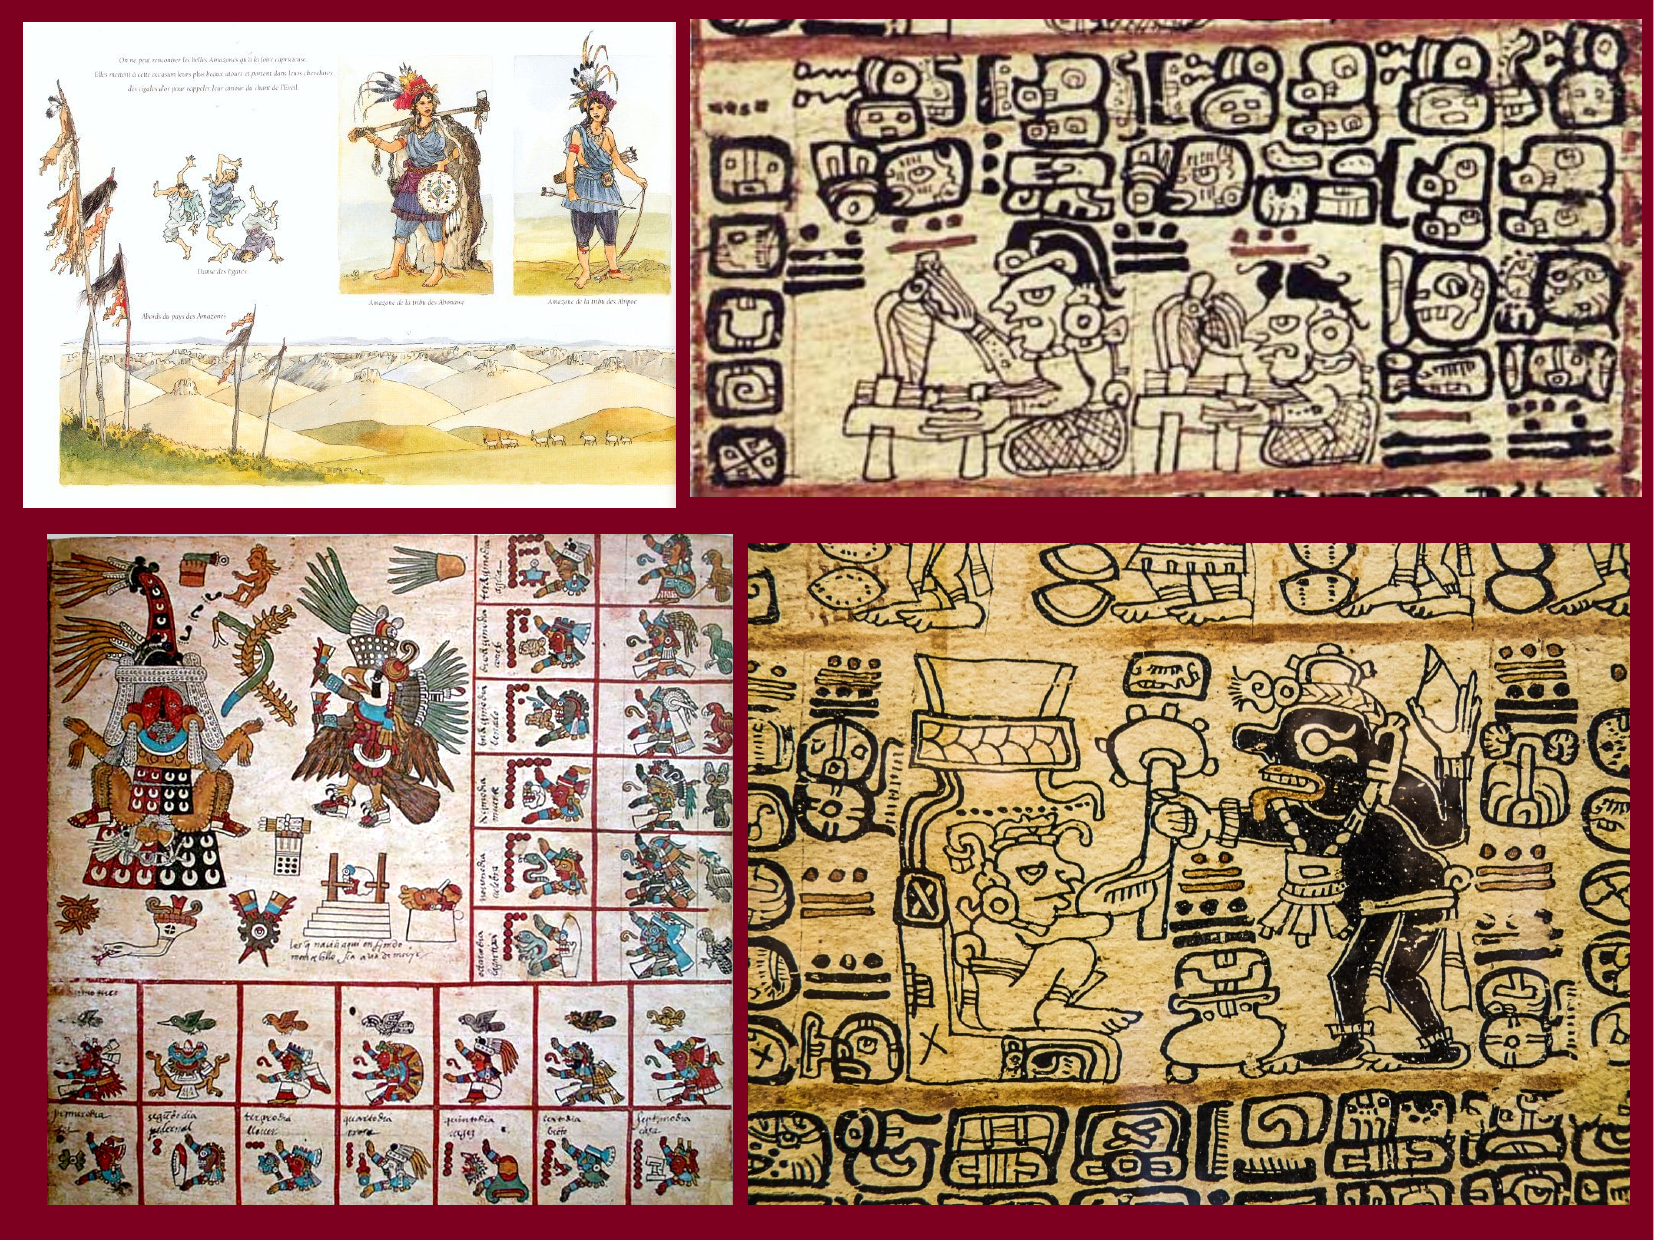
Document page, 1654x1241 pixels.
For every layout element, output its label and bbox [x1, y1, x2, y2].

picture [23, 22, 676, 508]
picture [47, 534, 733, 1205]
picture [690, 19, 1642, 497]
picture [748, 543, 1630, 1205]
